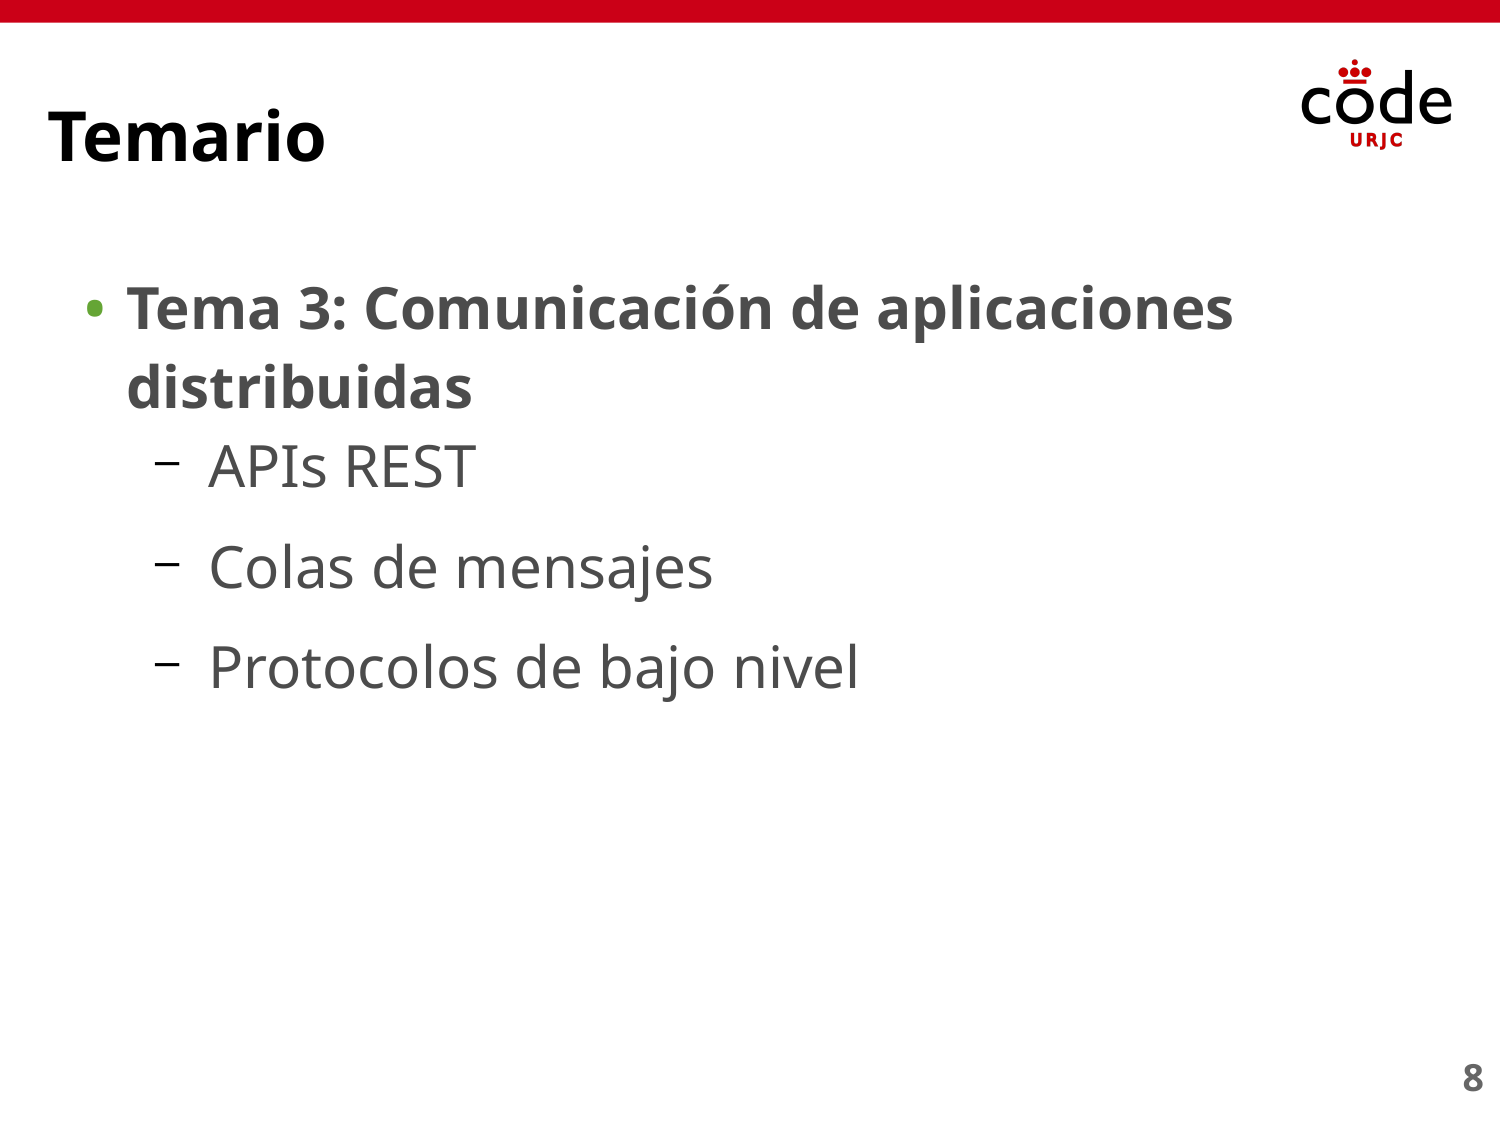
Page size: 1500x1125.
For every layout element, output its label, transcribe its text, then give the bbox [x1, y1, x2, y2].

picture [1284, 50, 1468, 161]
list Tema 3: Comunicación de aplicaciones distribuidas APIs REST Colas de mensajes Protocolos de bajo nivel [51, 259, 1436, 1013]
title Temario [32, 79, 1383, 189]
